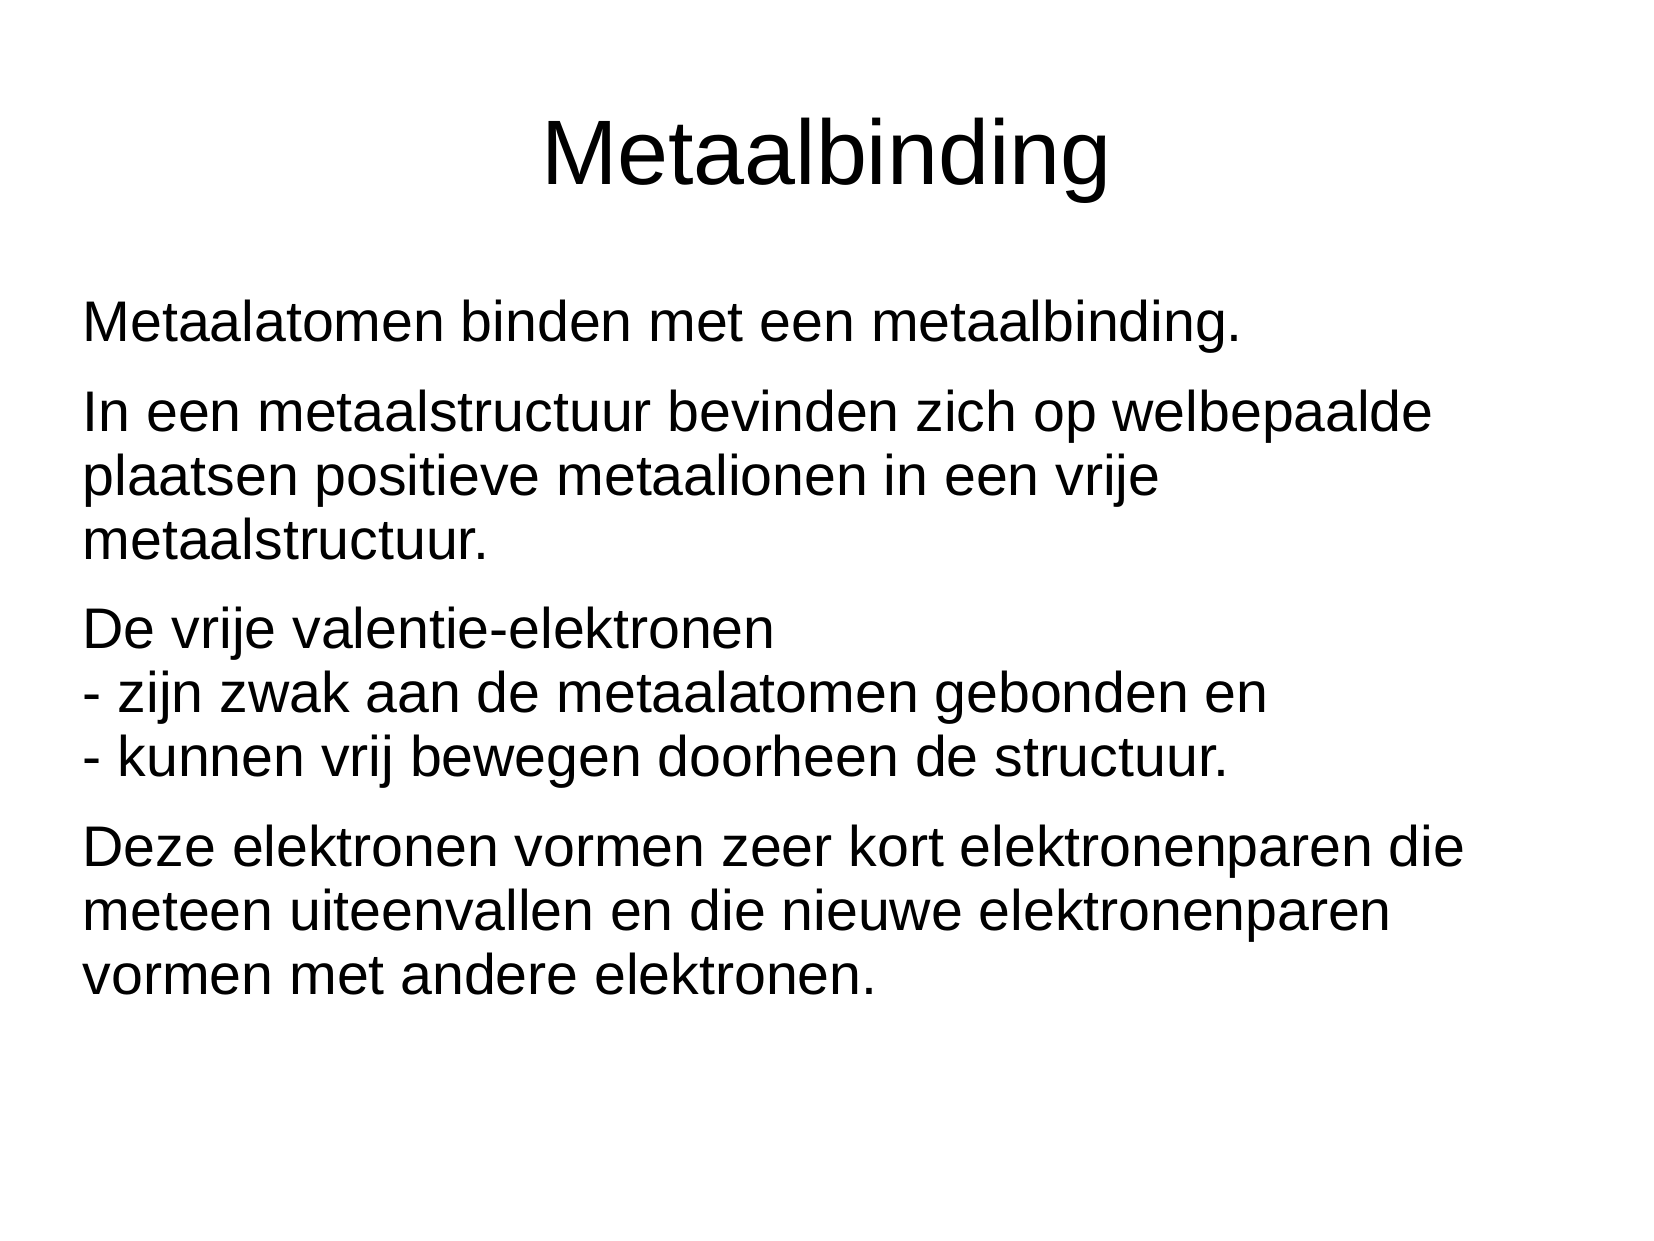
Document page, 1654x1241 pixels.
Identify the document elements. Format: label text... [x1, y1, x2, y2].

list Metaalatomen binden met een metaalbinding. In een metaalstructuur bevinden zich op welbepaalde plaatsen positieve metaalionen in een vrije metaalstructuur. De vrije valentie-elektronen - zijn zwak aan de metaalatomen gebonden en - kunnen vrij bewegen doorheen de structuur. Deze elektronen vormen zeer kort elektronenparen die meteen uiteenvallen en die nieuwe elektronenparen vormen met andere elektronen. [82, 290, 1571, 1010]
title Metaalbinding [82, 49, 1571, 257]
